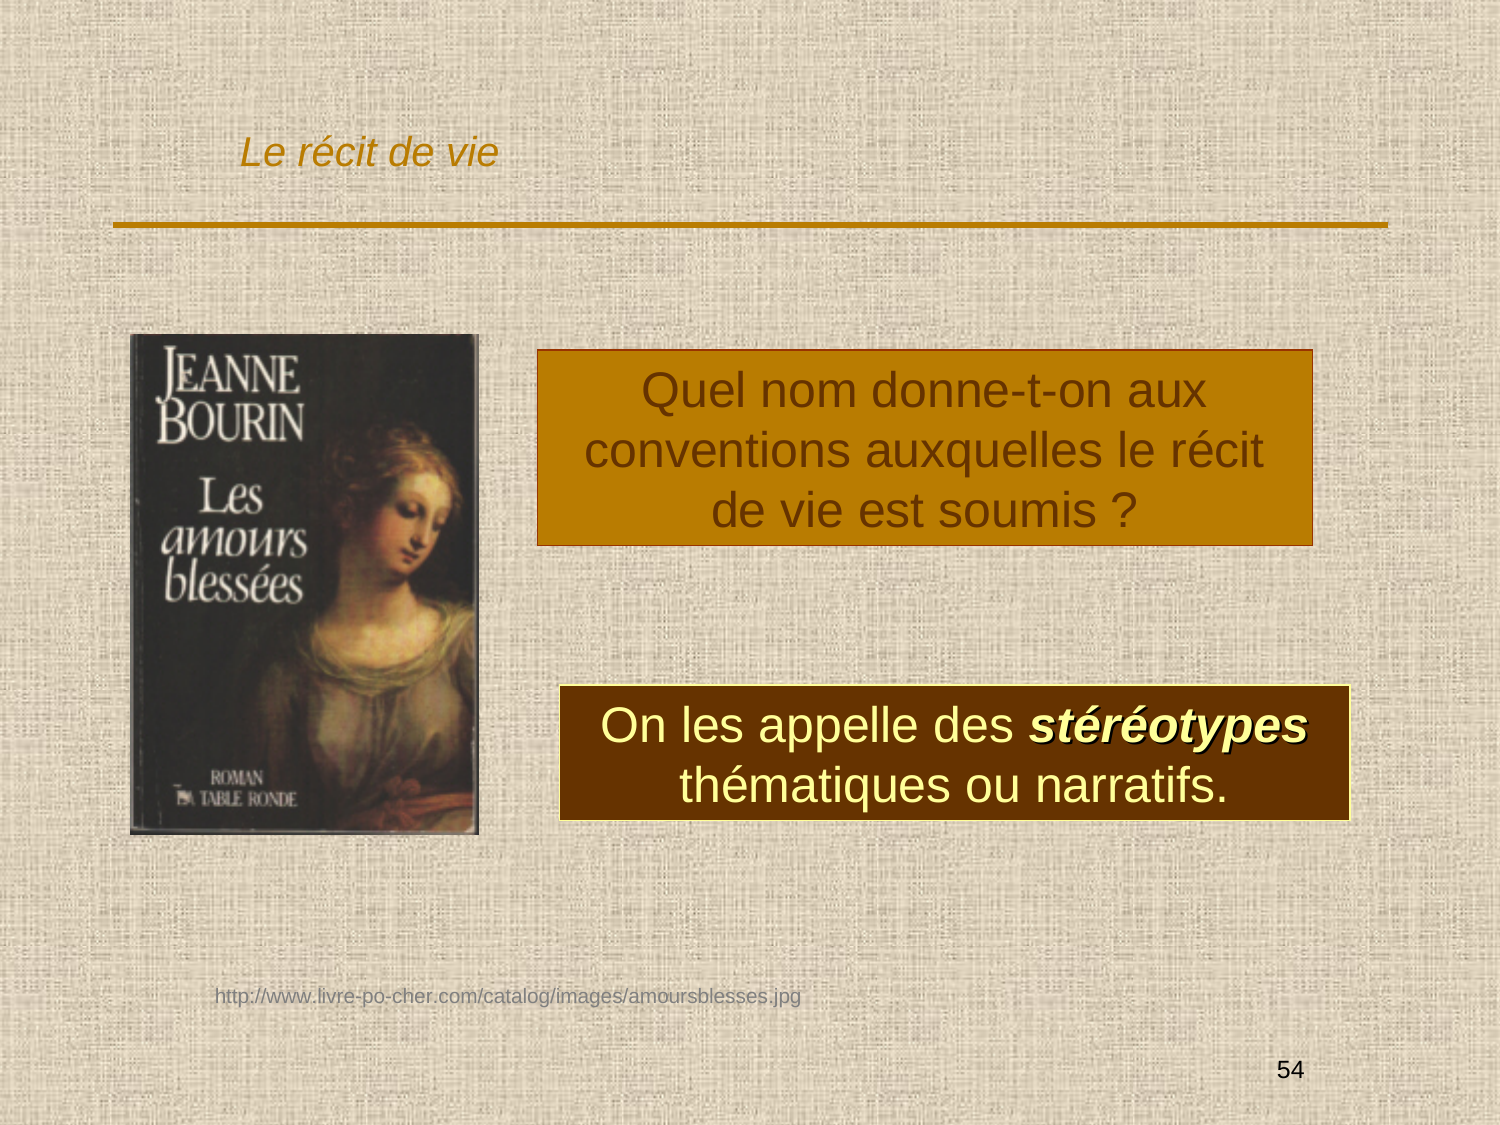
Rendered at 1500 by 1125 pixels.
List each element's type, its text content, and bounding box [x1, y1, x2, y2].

text_box http://www.livre-po-cher.com/catalog/images/amoursblesses.jpg [200, 975, 863, 1016]
text_box On les appelle des stéréotypes thématiques ou narratifs. [559, 684, 1351, 821]
text_box Quel nom donne-t-on aux conventions auxquelles le récit de vie est soumis ? [537, 349, 1313, 546]
picture [0, 0, 1500, 1125]
text_box Le récit de vie [224, 116, 515, 183]
